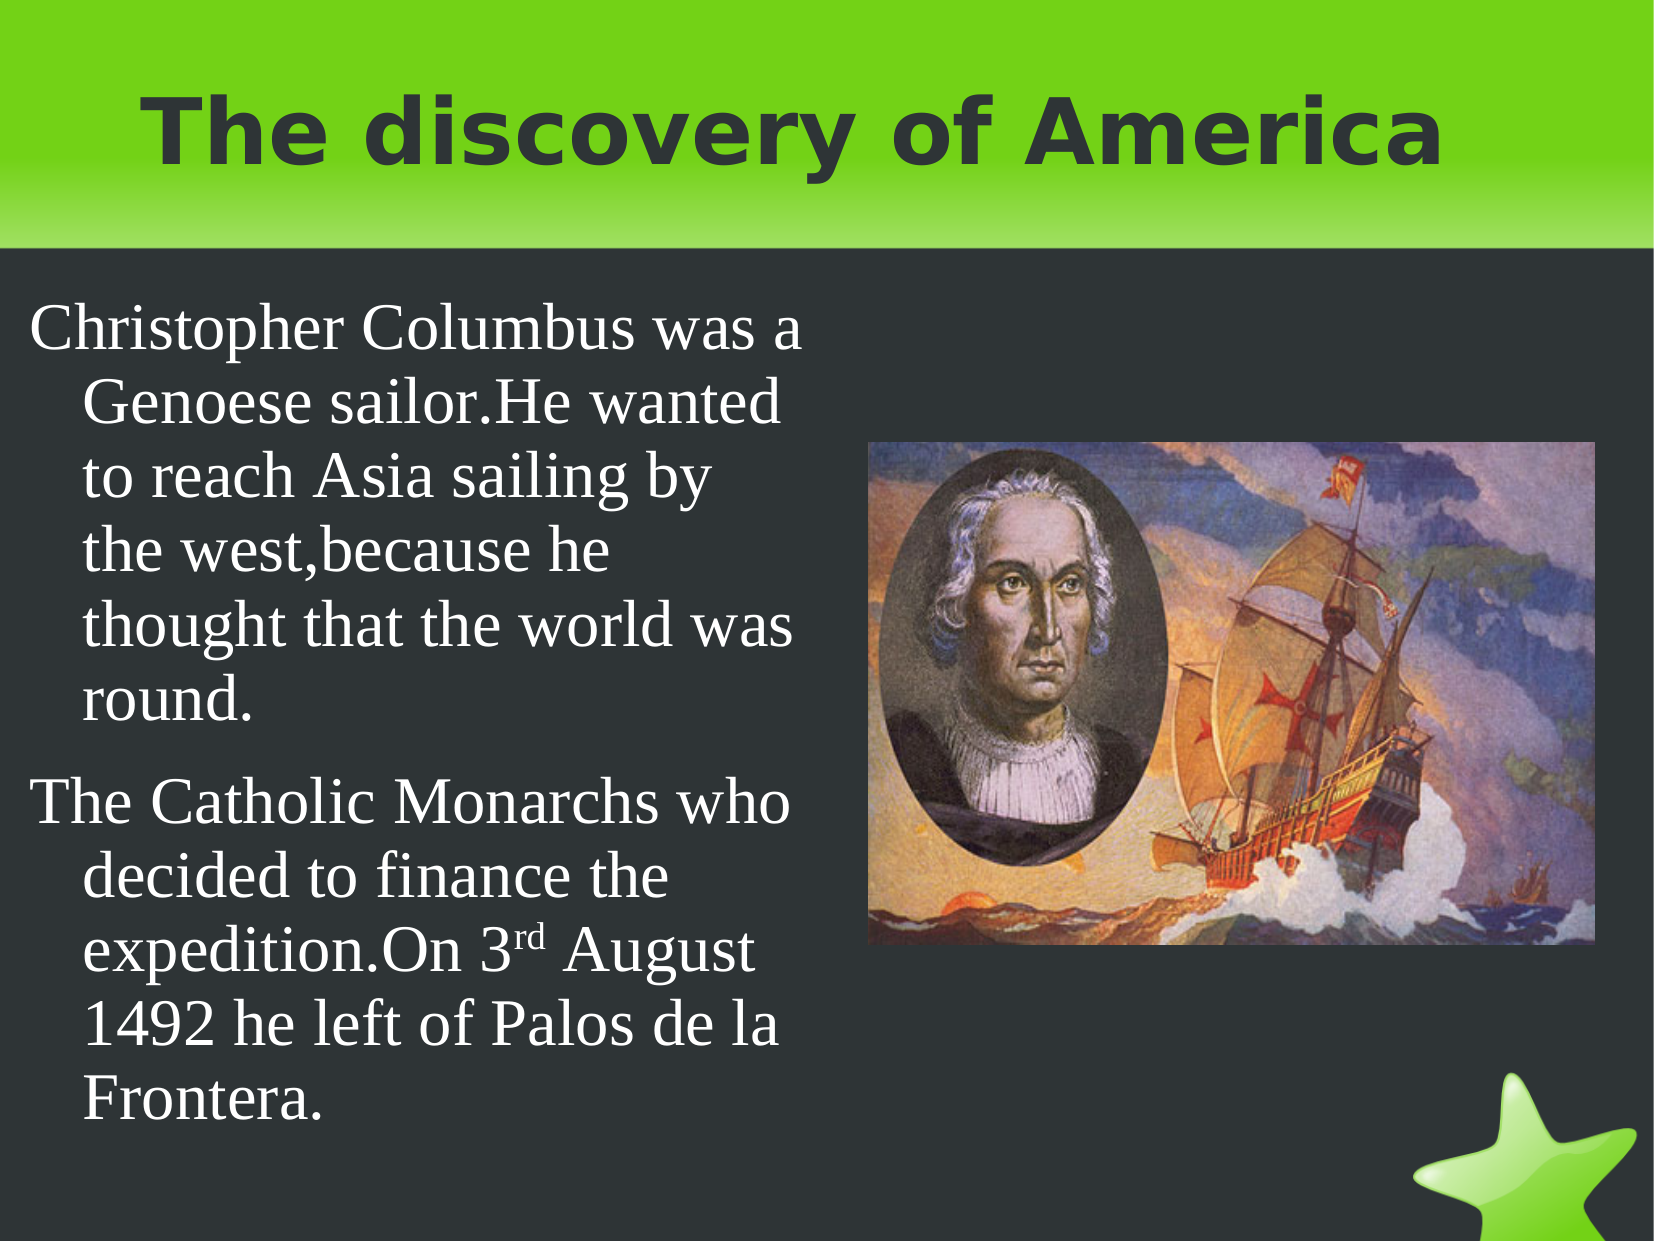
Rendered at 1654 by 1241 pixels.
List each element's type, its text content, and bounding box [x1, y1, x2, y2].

list Christopher Columbus was a Genoese sailor.He wanted to reach Asia sailing by the west,because he thought that the world was round. The Catholic Monarchs who decided to finance the expedition.On 3rd August 1492 he left of Palos de la Frontera. [0, 290, 809, 1211]
title The discovery of America [76, 29, 1565, 237]
picture [0, 0, 1654, 1241]
